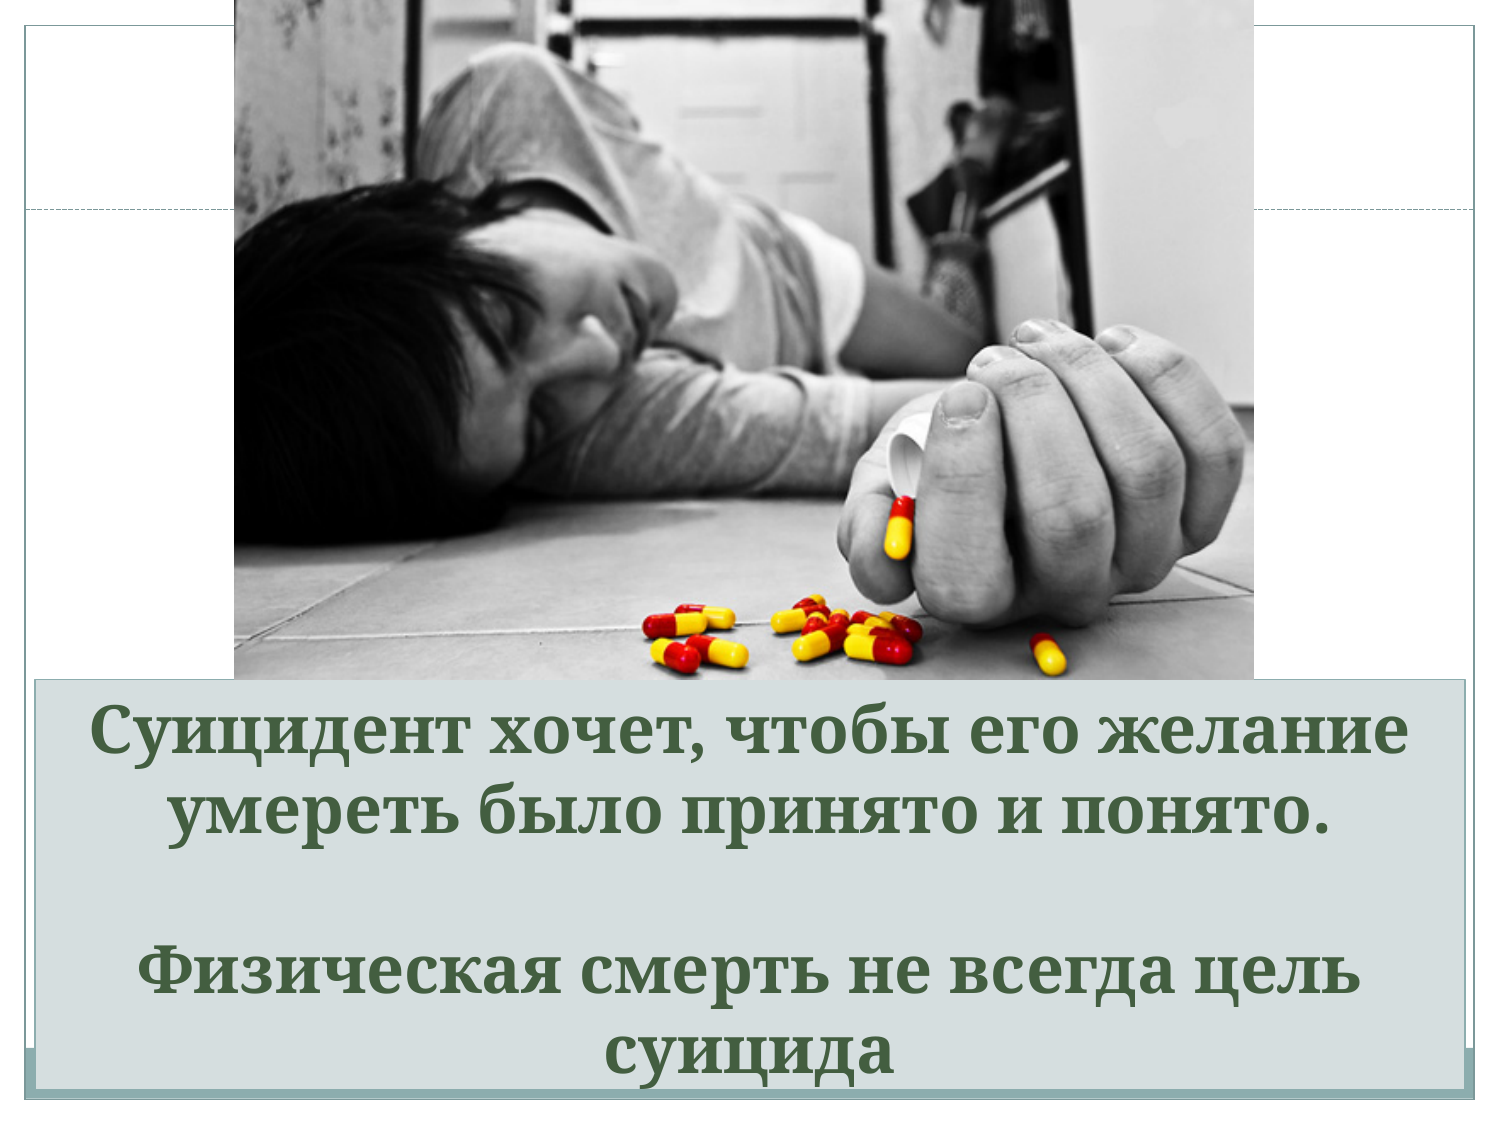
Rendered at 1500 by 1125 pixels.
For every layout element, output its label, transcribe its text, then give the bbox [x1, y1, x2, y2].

title Суицидент хочет, чтобы его желание умереть было принято и понято. Физическая смерть не всегда цель суицида [35, 679, 1465, 1090]
picture [234, 0, 1254, 680]
